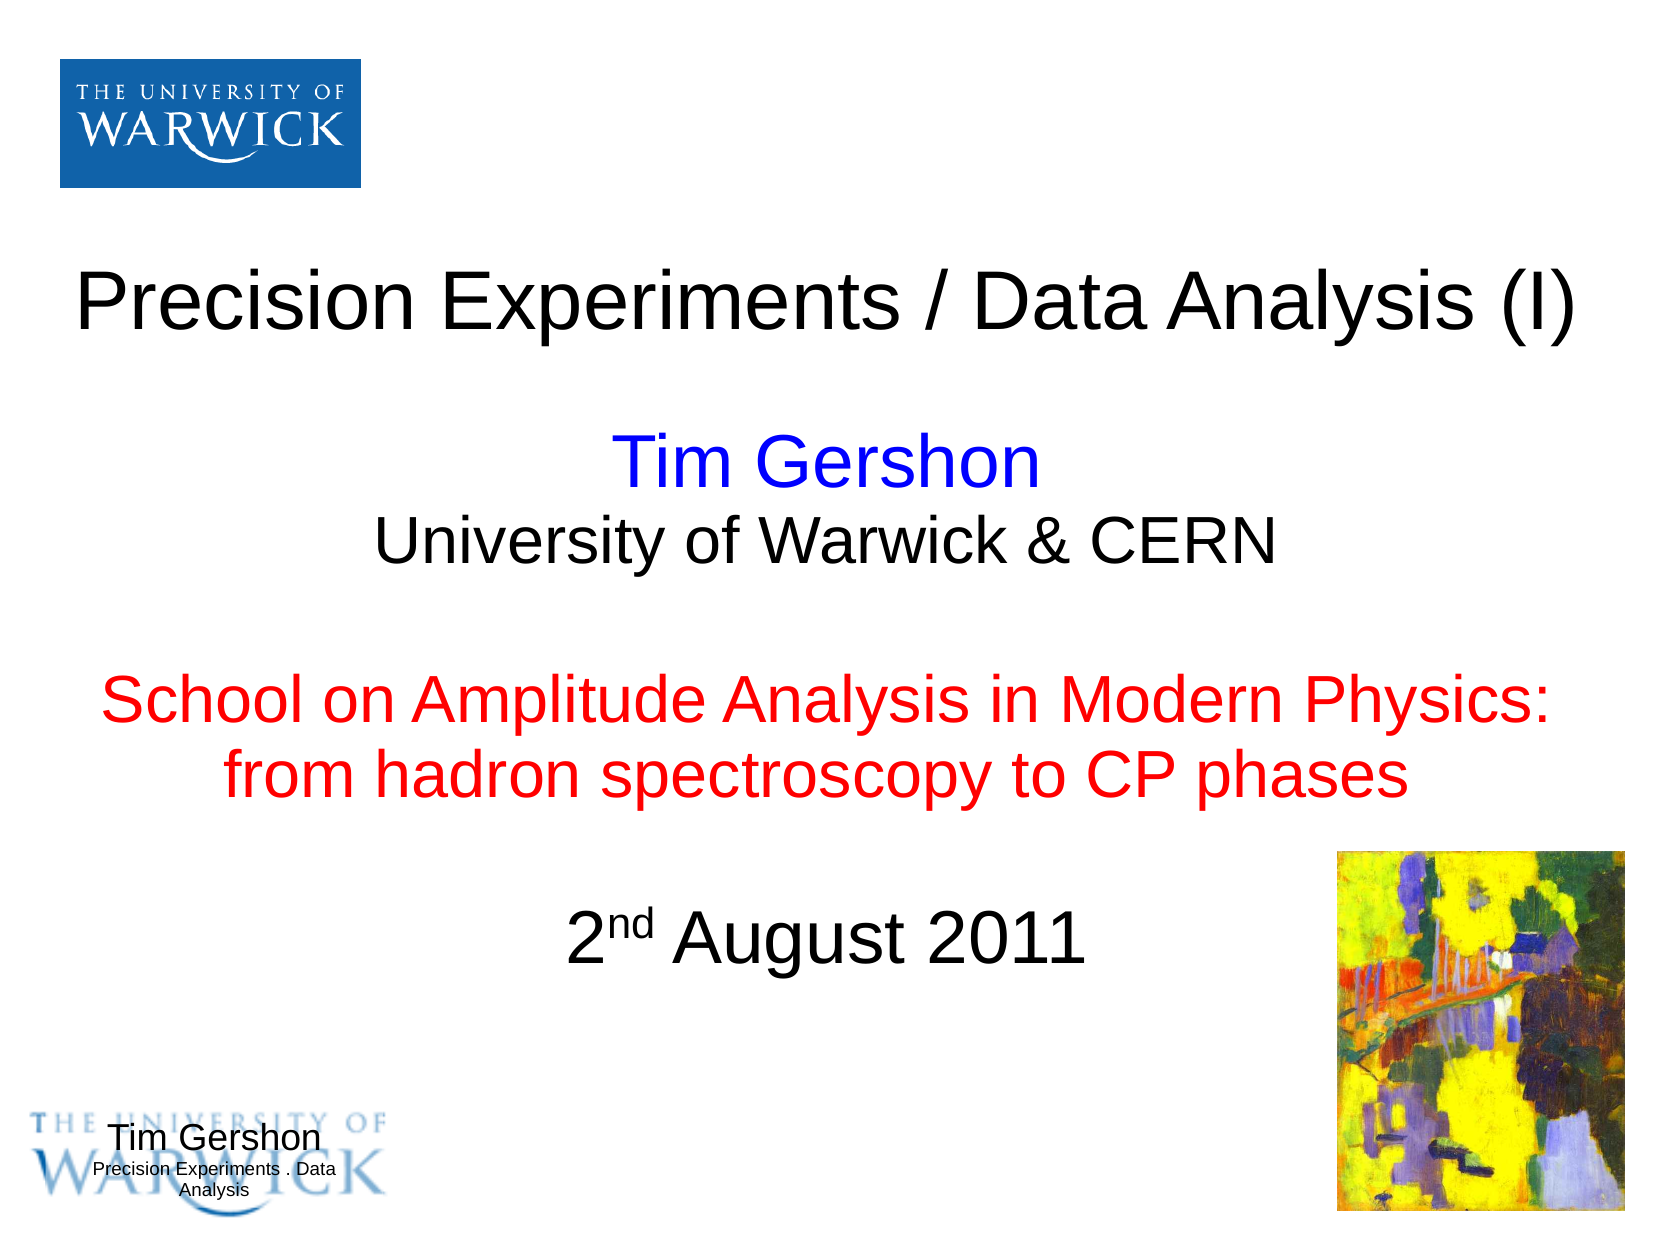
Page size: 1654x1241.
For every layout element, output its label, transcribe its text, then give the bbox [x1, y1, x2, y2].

text_box Tim Gershon Precision Experiments . Data Analysis [45, 1108, 384, 1208]
title Precision Experiments / Data Analysis (I) [26, 197, 1627, 405]
picture [19, 1106, 406, 1232]
subtitle Tim Gershon University of Warwick & CERN School on Amplitude Analysis in Modern Physics: from hadron spectroscopy to CP phases 2nd August 2011 [82, 290, 1571, 1109]
picture [60, 59, 361, 188]
picture [1337, 851, 1625, 1211]
